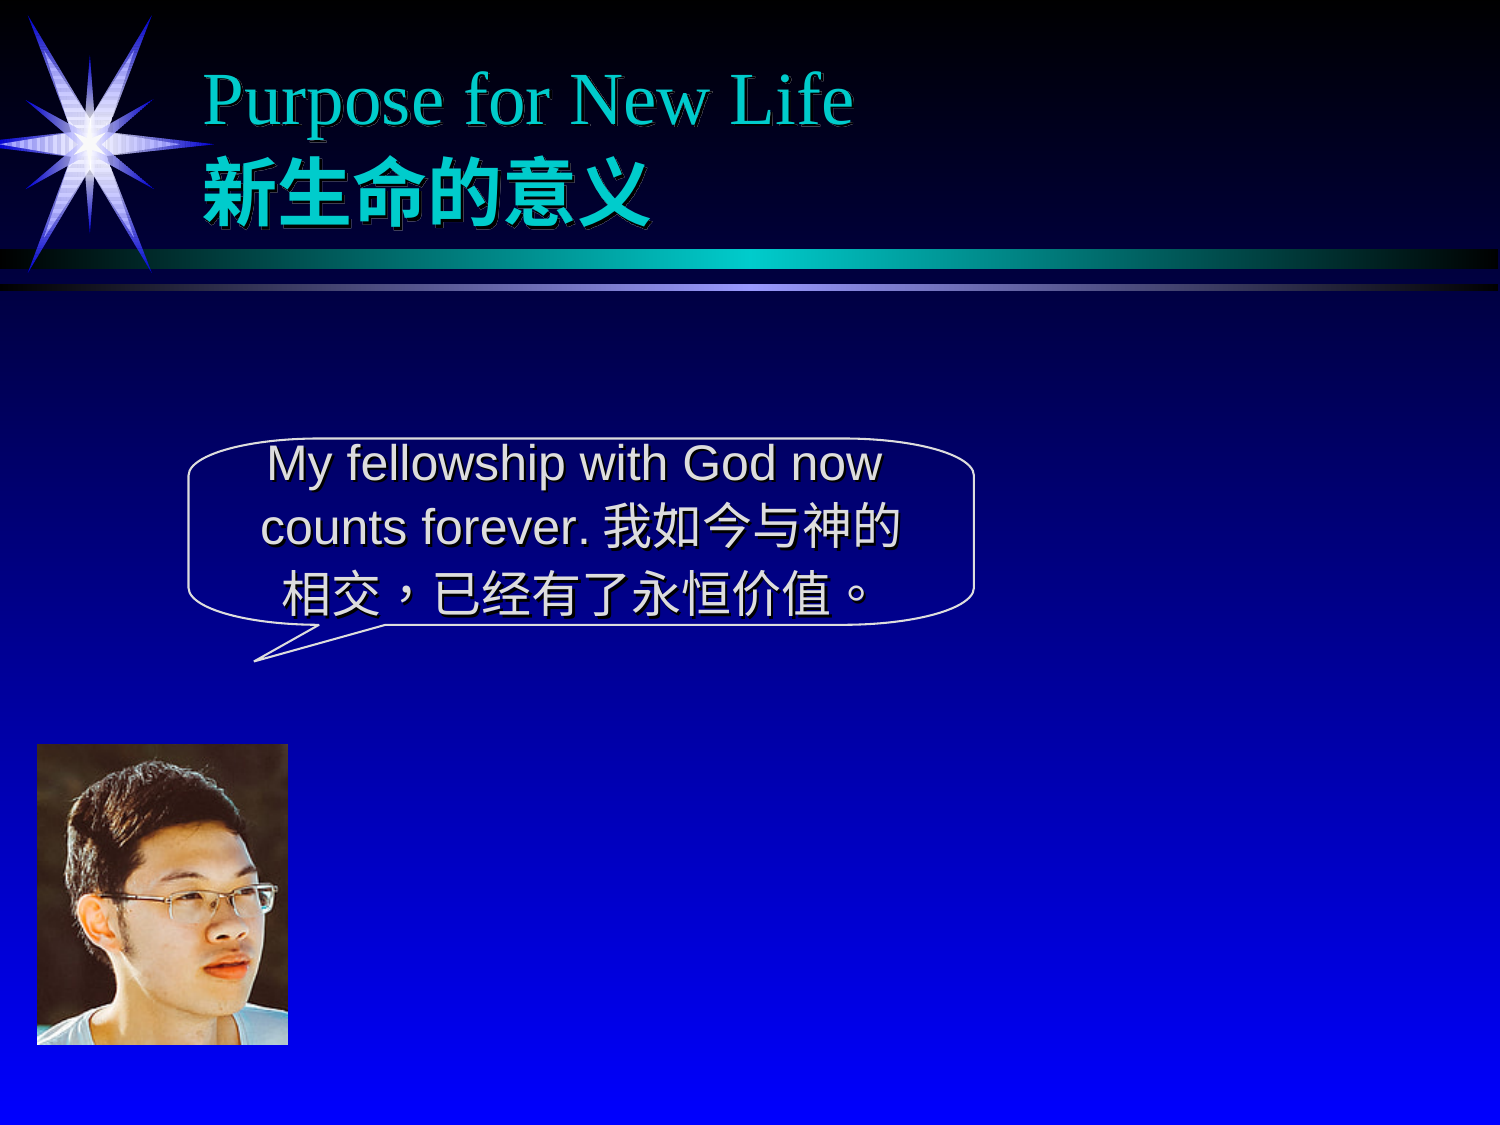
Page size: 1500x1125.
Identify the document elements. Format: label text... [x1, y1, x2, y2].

title Purpose for New Life 新生命的意义 [187, 56, 1463, 244]
picture [37, 744, 288, 1045]
text_box My fellowship with God now counts forever.我如今与神的 相交，已经有了永恒价值。 [188, 438, 974, 662]
